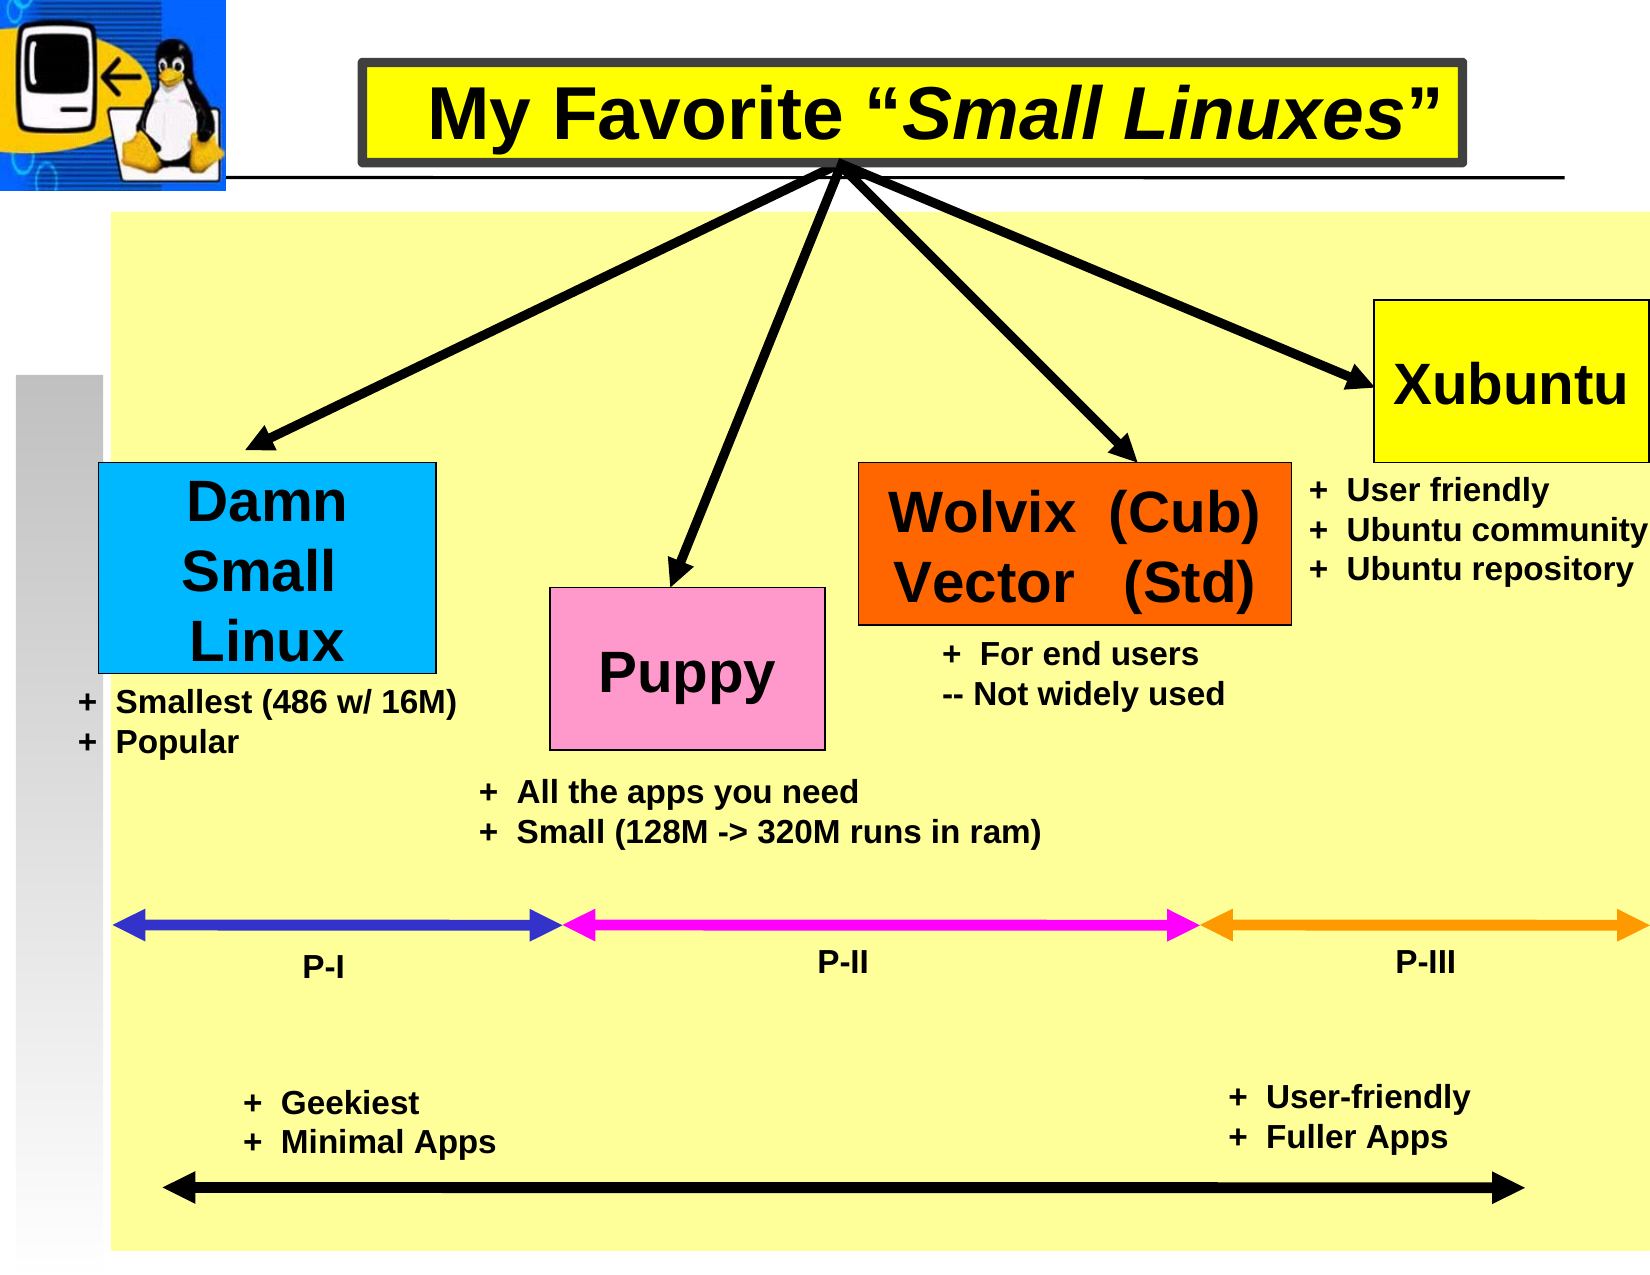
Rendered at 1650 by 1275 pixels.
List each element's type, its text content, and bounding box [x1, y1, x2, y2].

text_box + Geekiest + Minimal Apps [228, 1073, 611, 1169]
text_box [971, 212, 1650, 385]
text_box + For end users -- Not widely used [927, 624, 1276, 721]
text_box P-II [802, 932, 884, 1028]
text_box + All the apps you need + Small (128M -> 320M runs in ram) [463, 762, 1065, 858]
text_box Puppy [549, 587, 825, 751]
text_box [362, 62, 412, 163]
text_box [111, 212, 1650, 1251]
text_box My Favorite “Small Linuxes” [412, 56, 1579, 163]
text_box P-I [287, 937, 360, 993]
text_box Xubuntu [1374, 299, 1650, 460]
text_box Wolvix (Cub) Vector (Std) [858, 462, 1292, 625]
picture [0, 0, 226, 191]
text_box + User-friendly + Fuller Apps [1213, 1067, 1574, 1163]
text_box P-III [1380, 932, 1472, 988]
text_box + Smallest (486 w/ 16M) + Popular [63, 672, 488, 769]
text_box + User friendly + Ubuntu community + Ubuntu repository [1294, 460, 1650, 596]
text_box [15, 374, 104, 1275]
text_box Damn Small Linux [98, 462, 437, 672]
